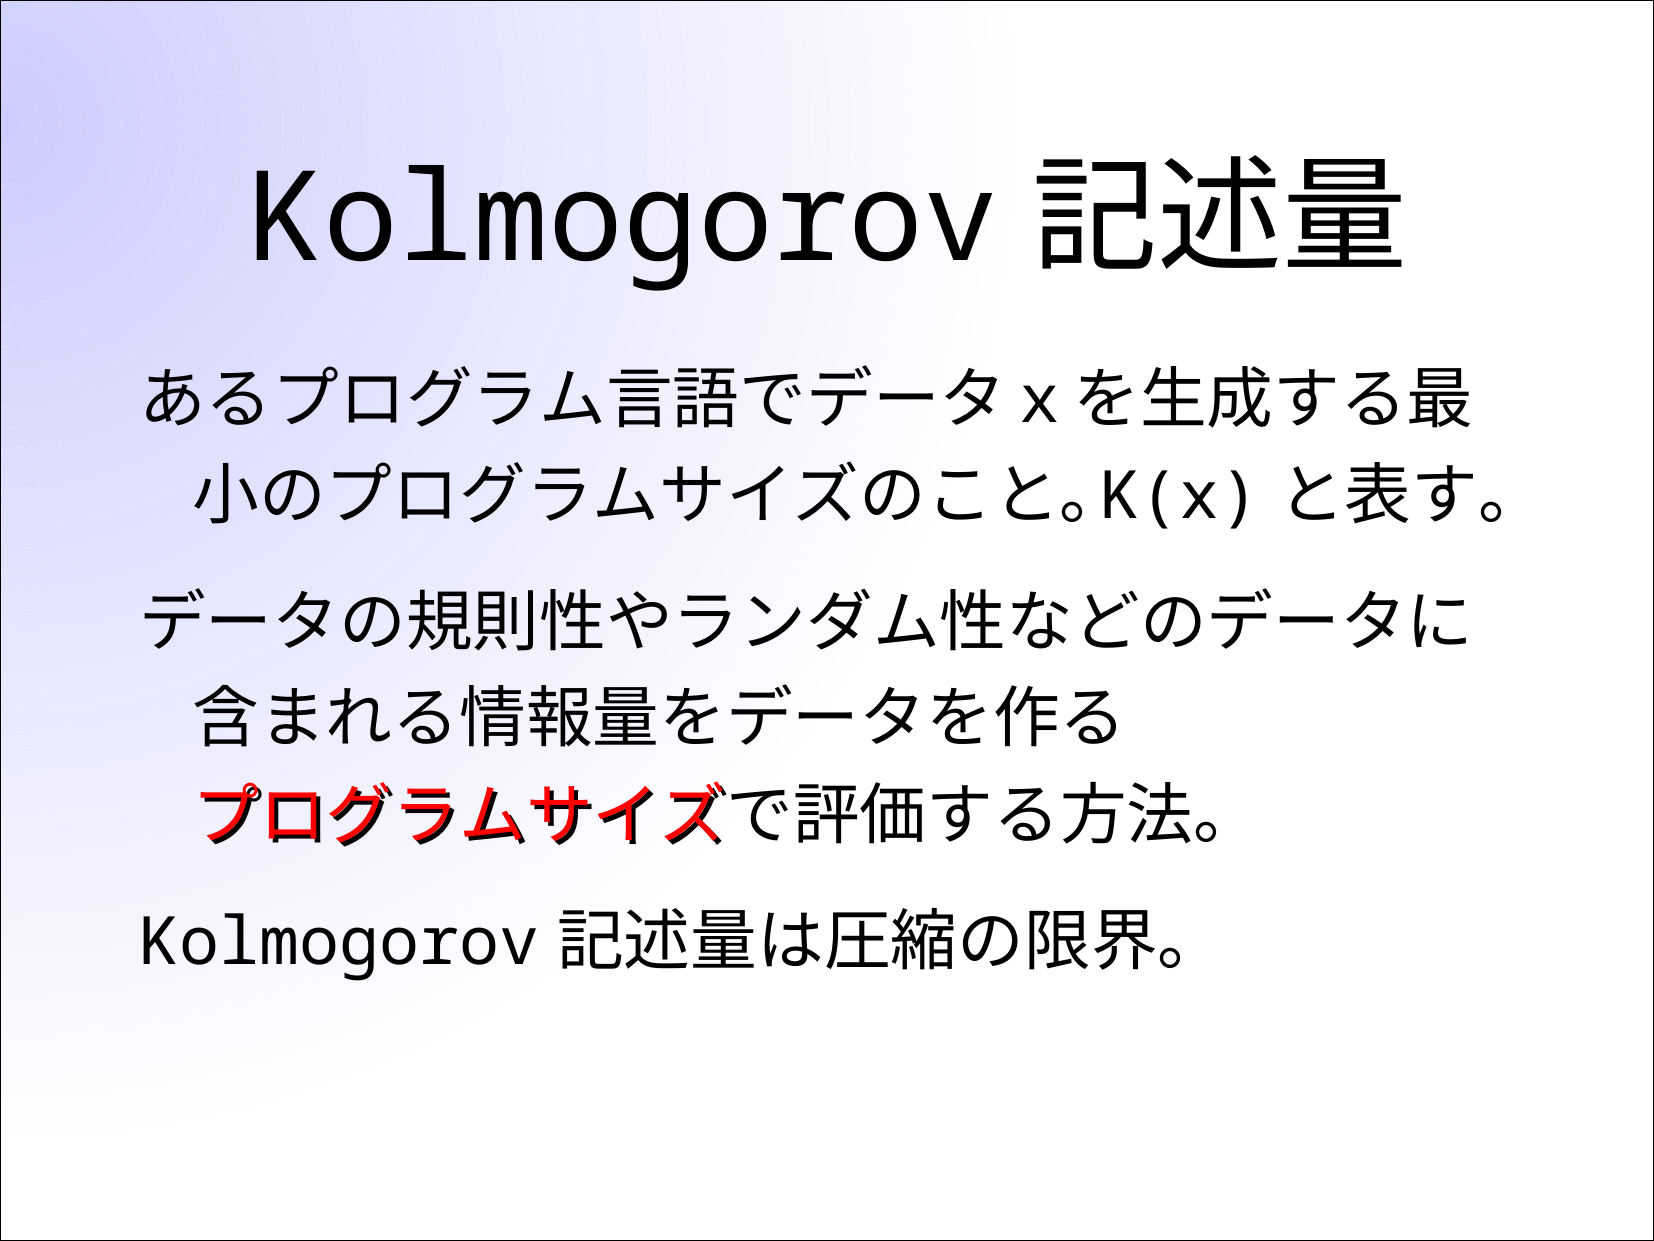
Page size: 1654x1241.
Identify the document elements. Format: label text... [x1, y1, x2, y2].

title Kolmogorov記述量 [121, 102, 1534, 311]
list あるプログラム言語でデータｘを生成する最小のプログラムサイズのこと。K(x)と表す。 データの規則性やランダム性などのデータに含まれる情報量をデータを作る プログラムサイズで評価する方法。 Kolmogorov記述量は圧縮の限界。 [121, 344, 1534, 1127]
